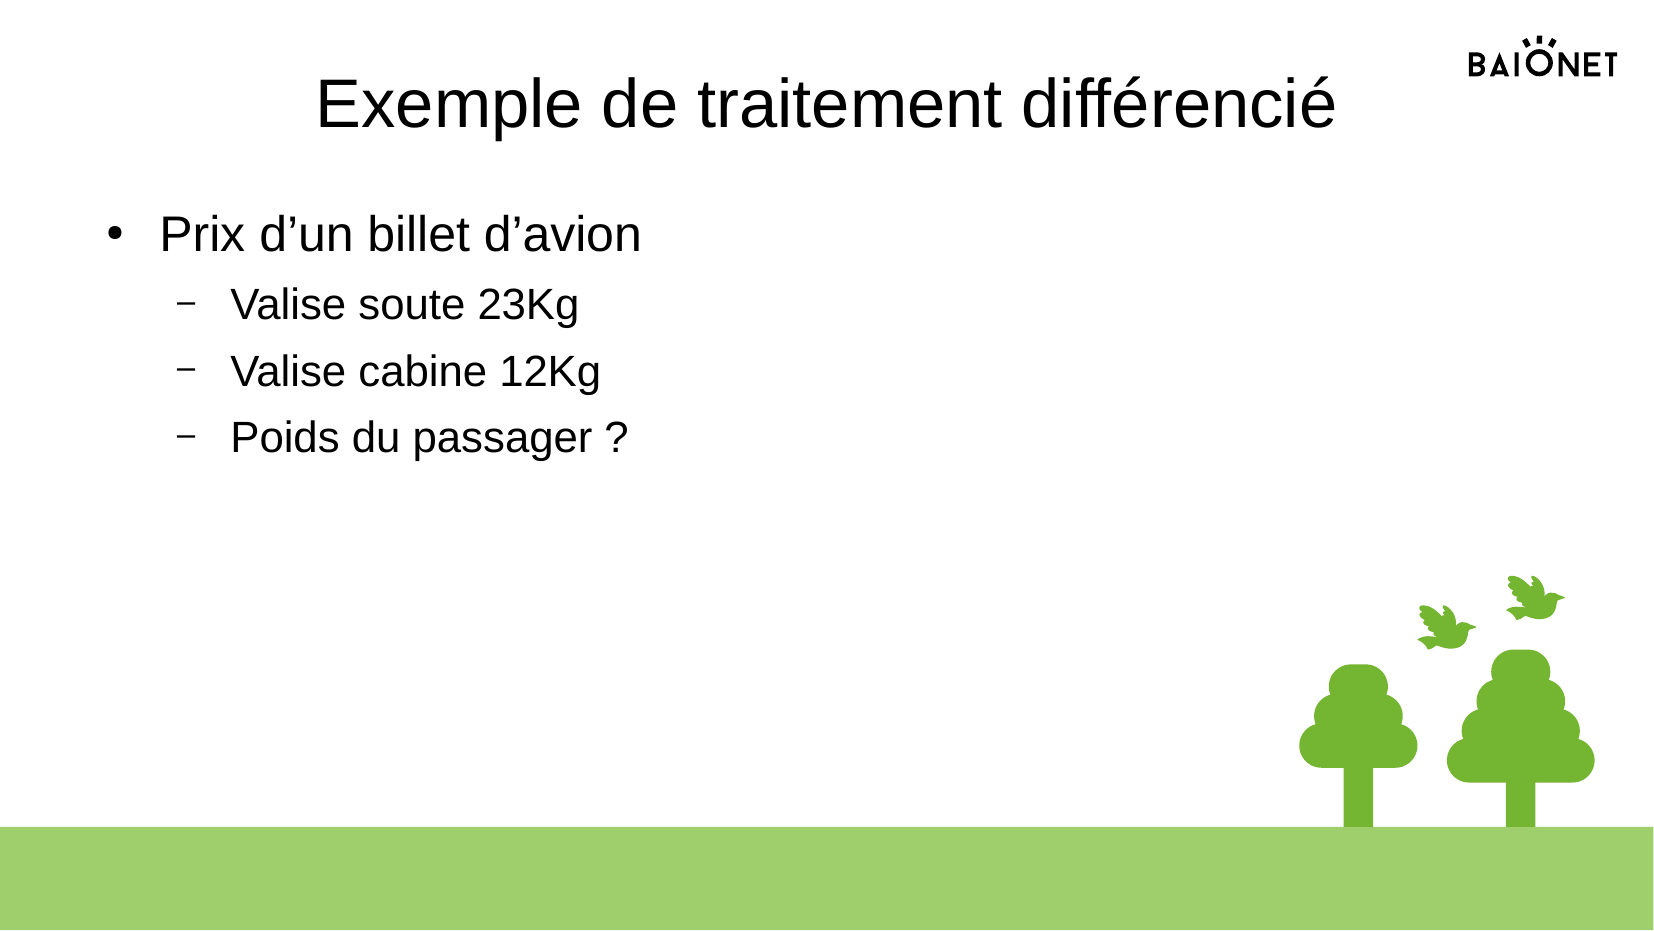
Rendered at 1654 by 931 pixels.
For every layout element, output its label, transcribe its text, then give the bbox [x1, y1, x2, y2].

list Prix d’un billet d’avion Valise soute 23Kg Valise cabine 12Kg Poids du passager ? [88, 206, 1565, 739]
title Exemple de traitement différencié [88, 29, 1565, 178]
picture [1461, 29, 1625, 82]
